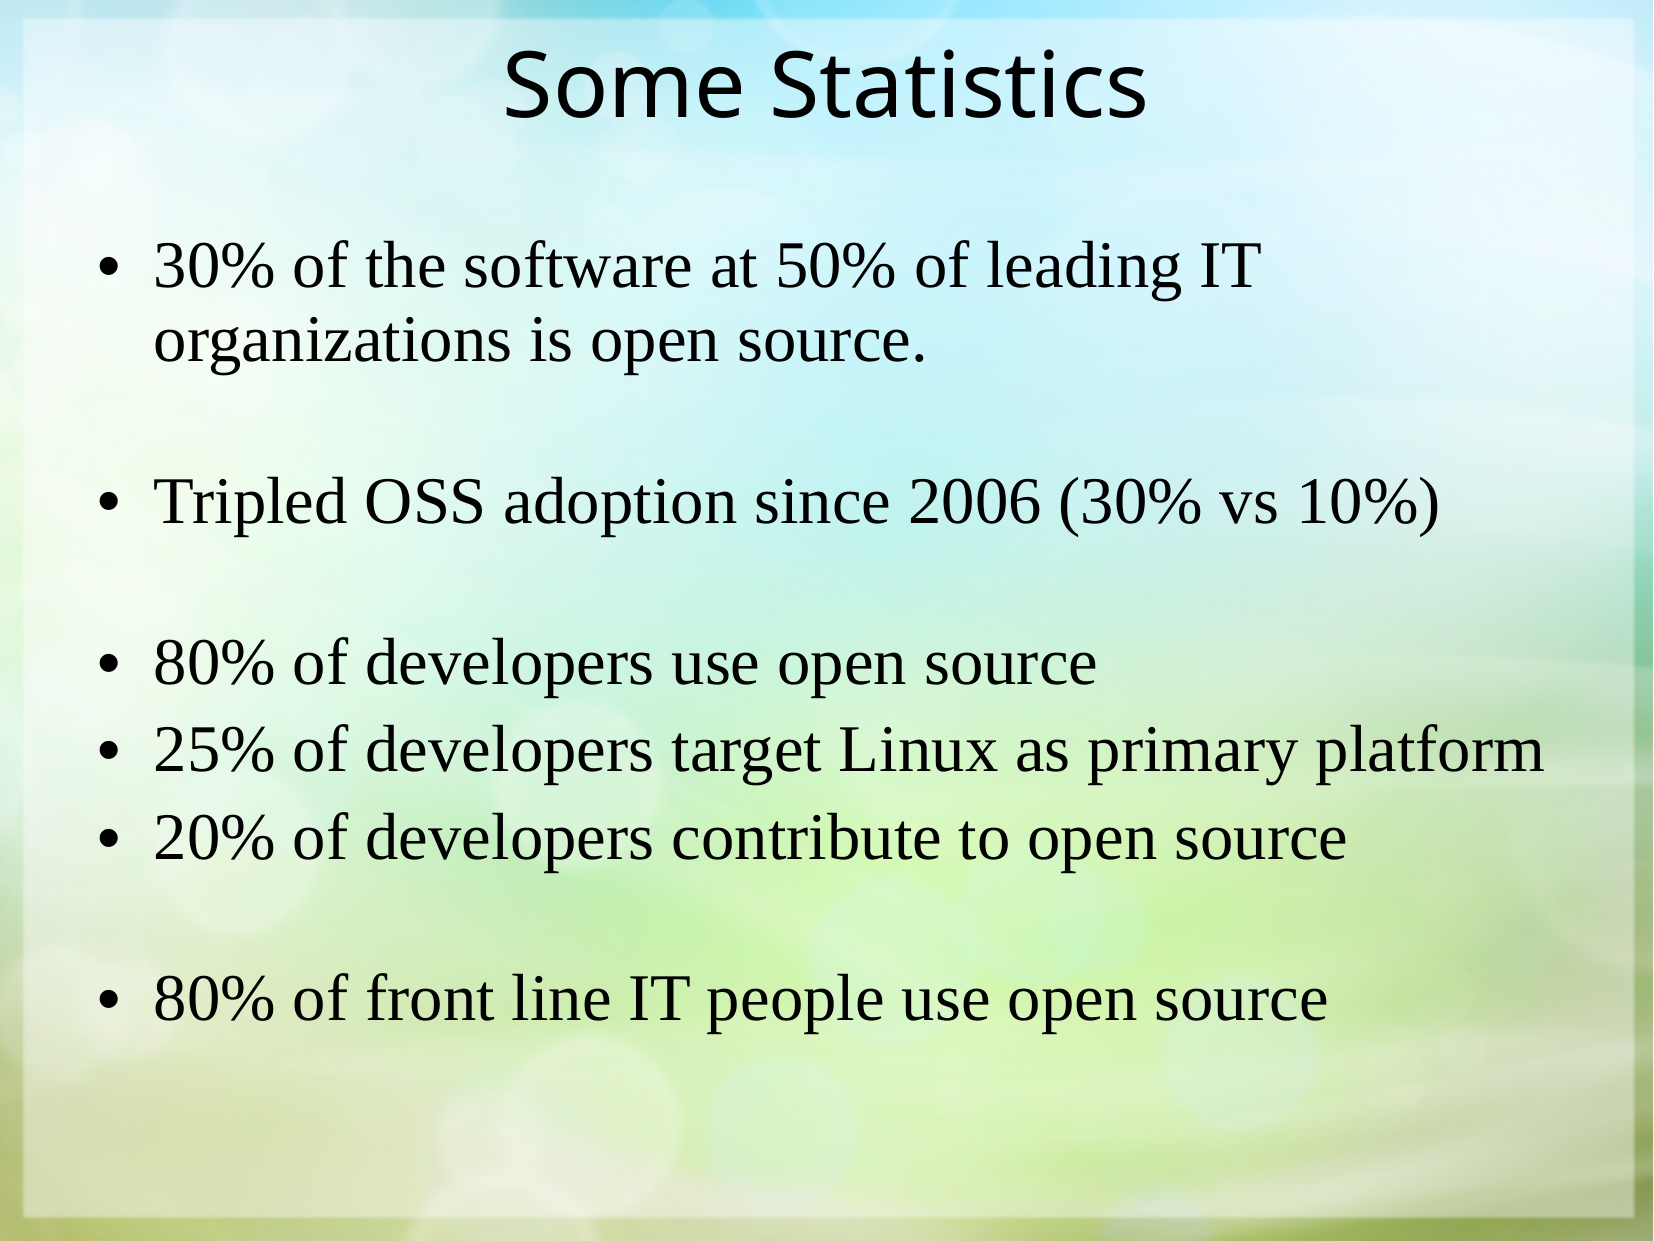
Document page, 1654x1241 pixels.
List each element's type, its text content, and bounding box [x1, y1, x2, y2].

title Some Statistics [82, 0, 1571, 186]
picture [0, 0, 1654, 1241]
list 30% of the software at 50% of leading IT organizations is open source. Tripled OSS adoption since 2006 (30% vs 10%) 80% of developers use open source 25% of developers target Linux as primary platform 20% of developers contribute to open source 80% of front line IT people use open source [82, 220, 1571, 1108]
